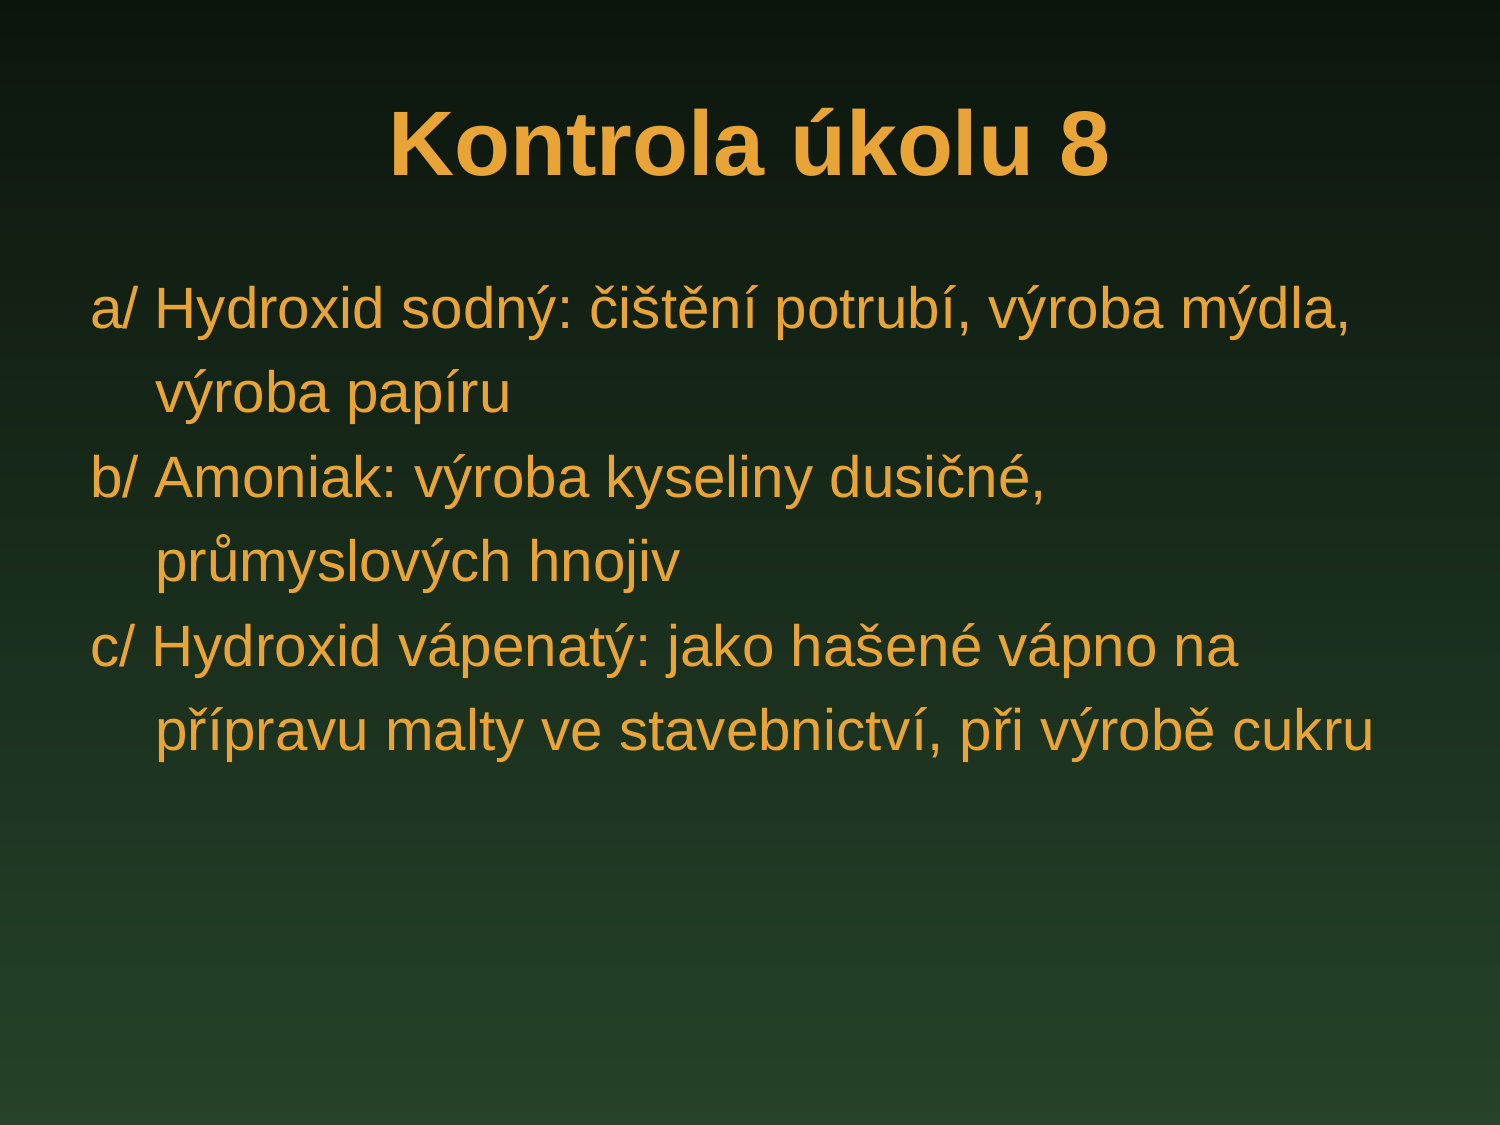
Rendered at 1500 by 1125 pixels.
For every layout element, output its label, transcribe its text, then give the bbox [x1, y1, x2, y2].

list a/ Hydroxid sodný: čištění potrubí, výroba mýdla, výroba papíru b/ Amoniak: výroba kyseliny dusičné, průmyslových hnojiv c/ Hydroxid vápenatý: jako hašené vápno na přípravu malty ve stavebnictví, při výrobě cukru [75, 262, 1426, 1006]
title Kontrola úkolu 8 [75, 45, 1426, 233]
